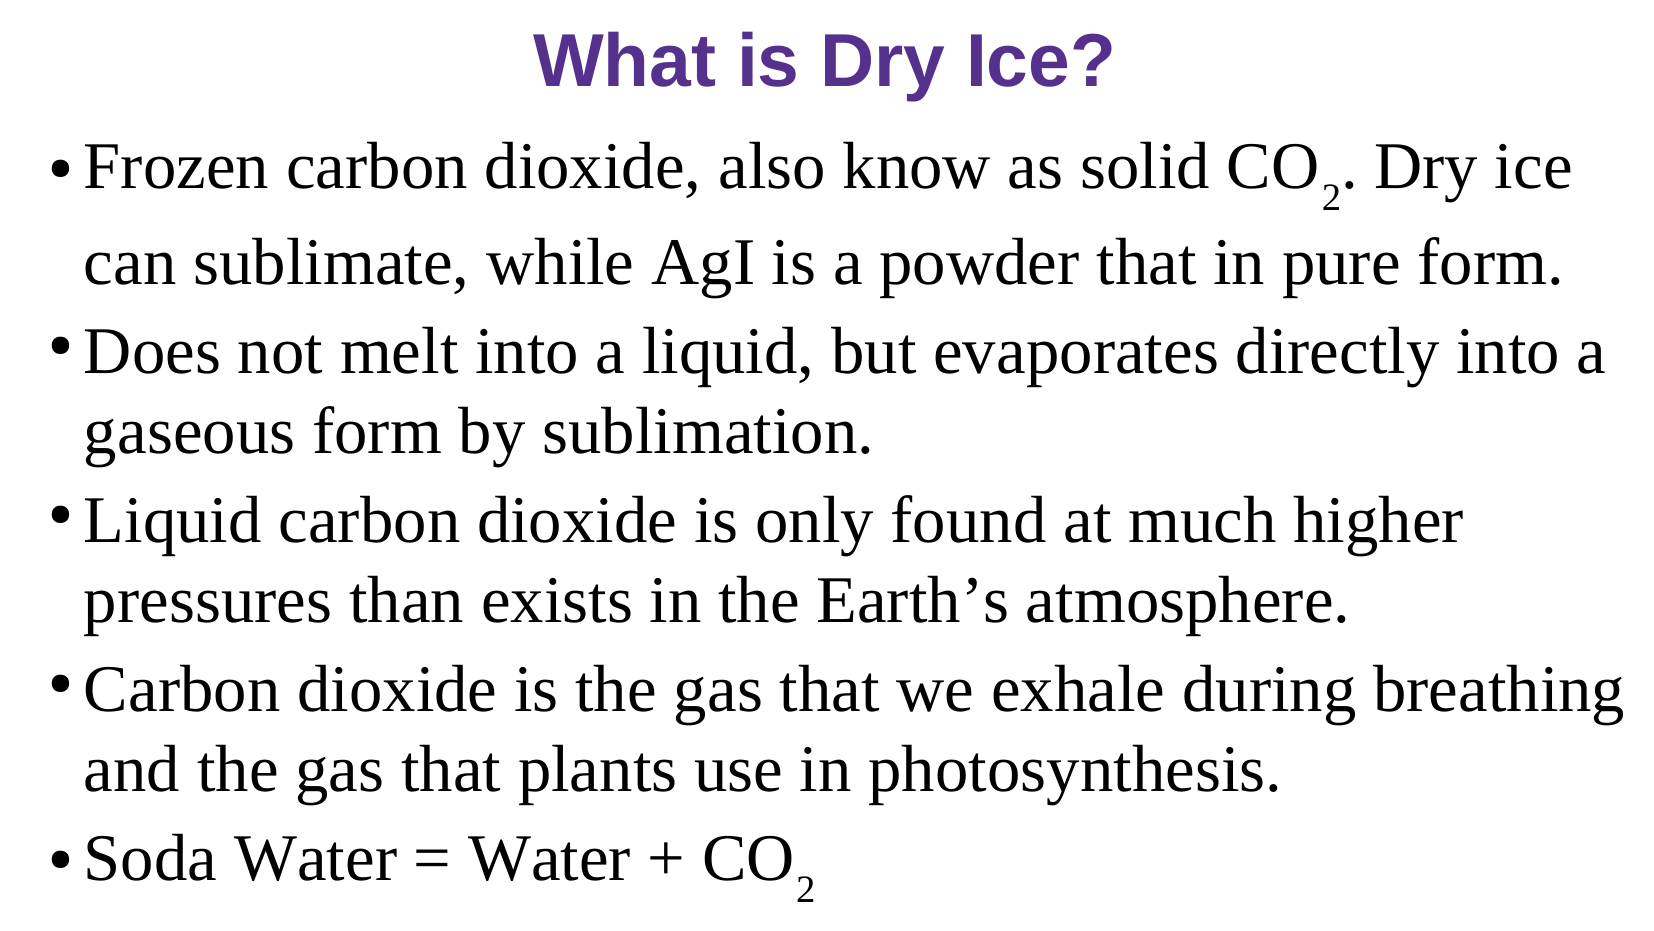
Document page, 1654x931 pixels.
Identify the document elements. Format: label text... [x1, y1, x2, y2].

title What is Dry Ice? [0, 5, 1654, 107]
text_box Frozen carbon dioxide, also know as solid CO2. Dry ice can sublimate, while AgI is a powder that in pure form. Does not melt into a liquid, but evaporates directly into a gaseous form by sublimation. Liquid carbon dioxide is only found at much higher pressures than exists in the Earth’s atmosphere. Carbon dioxide is the gas that we exhale during breathing and the gas that plants use in photosynthesis. Soda Water = Water + CO2 [7, 114, 1654, 918]
